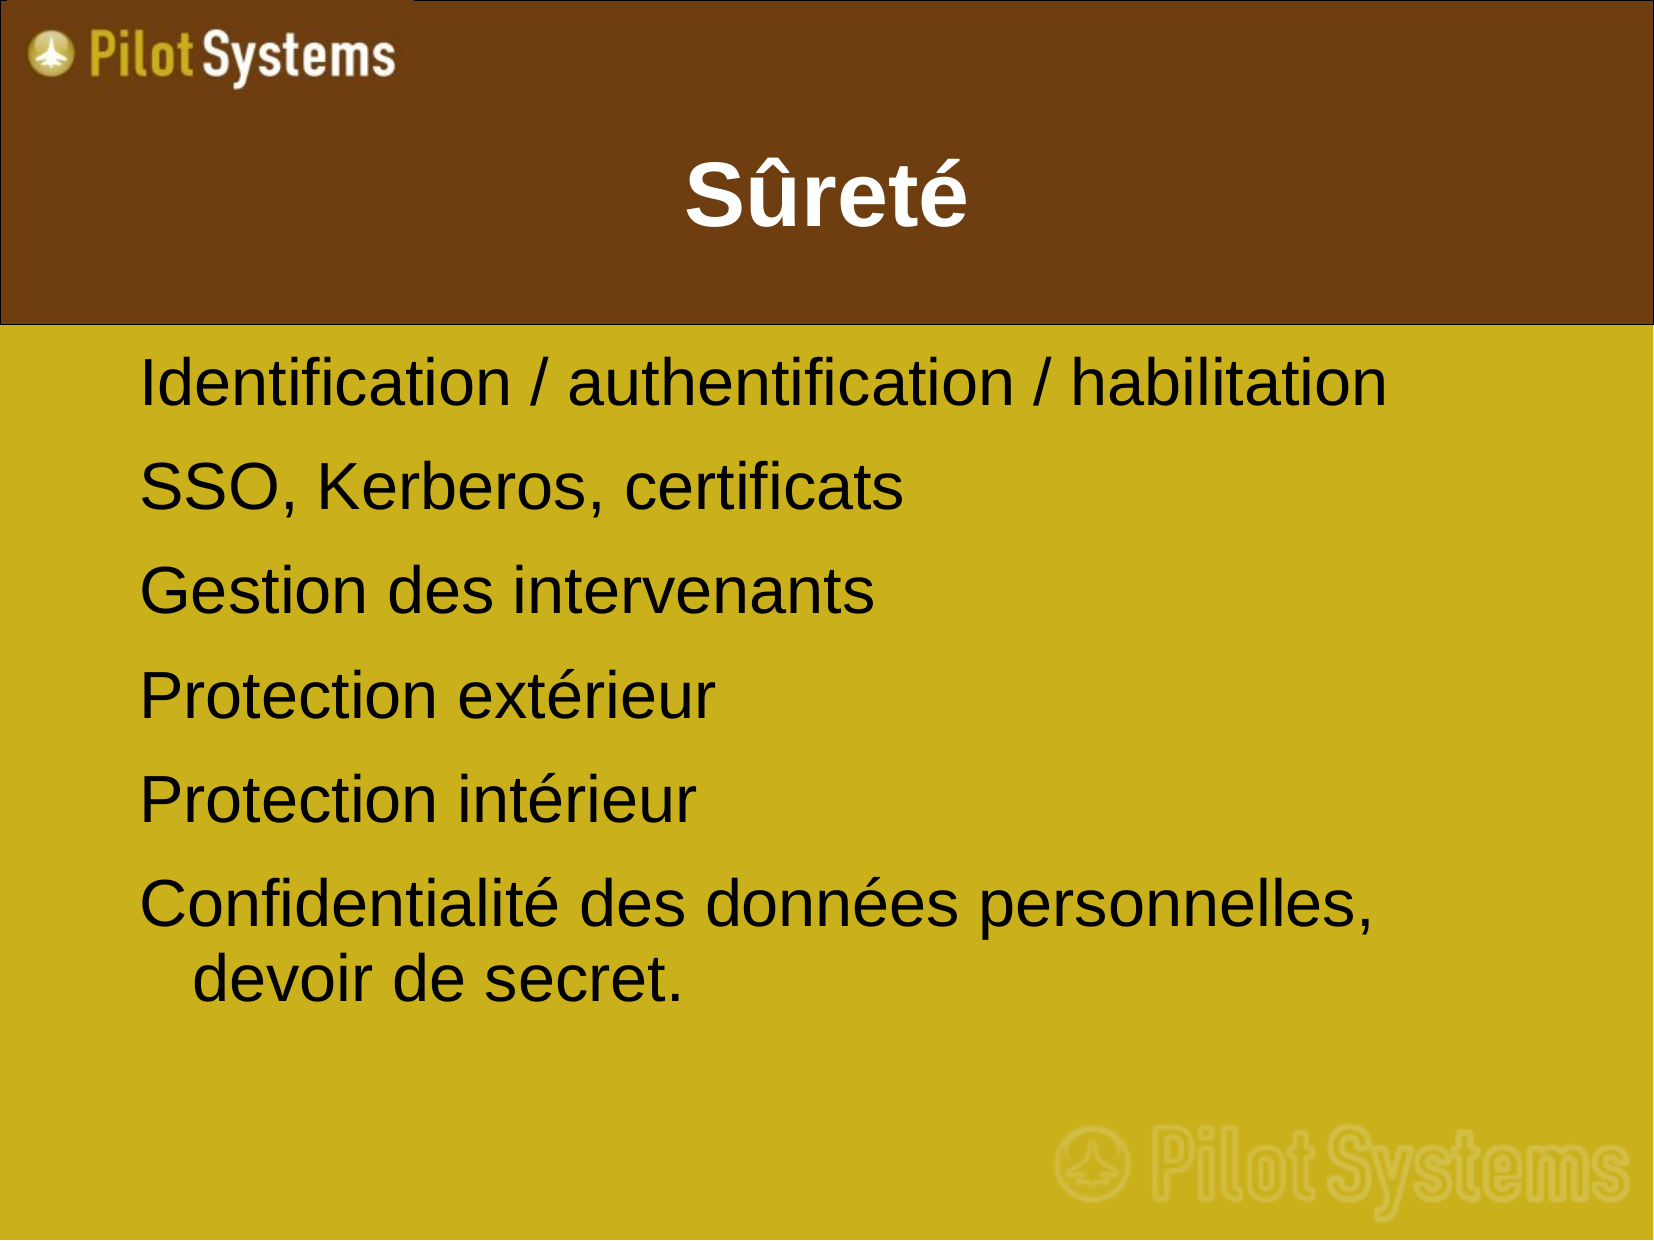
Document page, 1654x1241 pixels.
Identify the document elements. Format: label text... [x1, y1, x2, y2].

title Sûreté [121, 98, 1534, 291]
picture [7, 0, 414, 115]
list Identification / authentification / habilitation SSO, Kerberos, certificats Gestion des intervenants Protection extérieur Protection intérieur Confidentialité des données personnelles, devoir de secret. [121, 344, 1534, 1196]
picture [1051, 1114, 1642, 1235]
